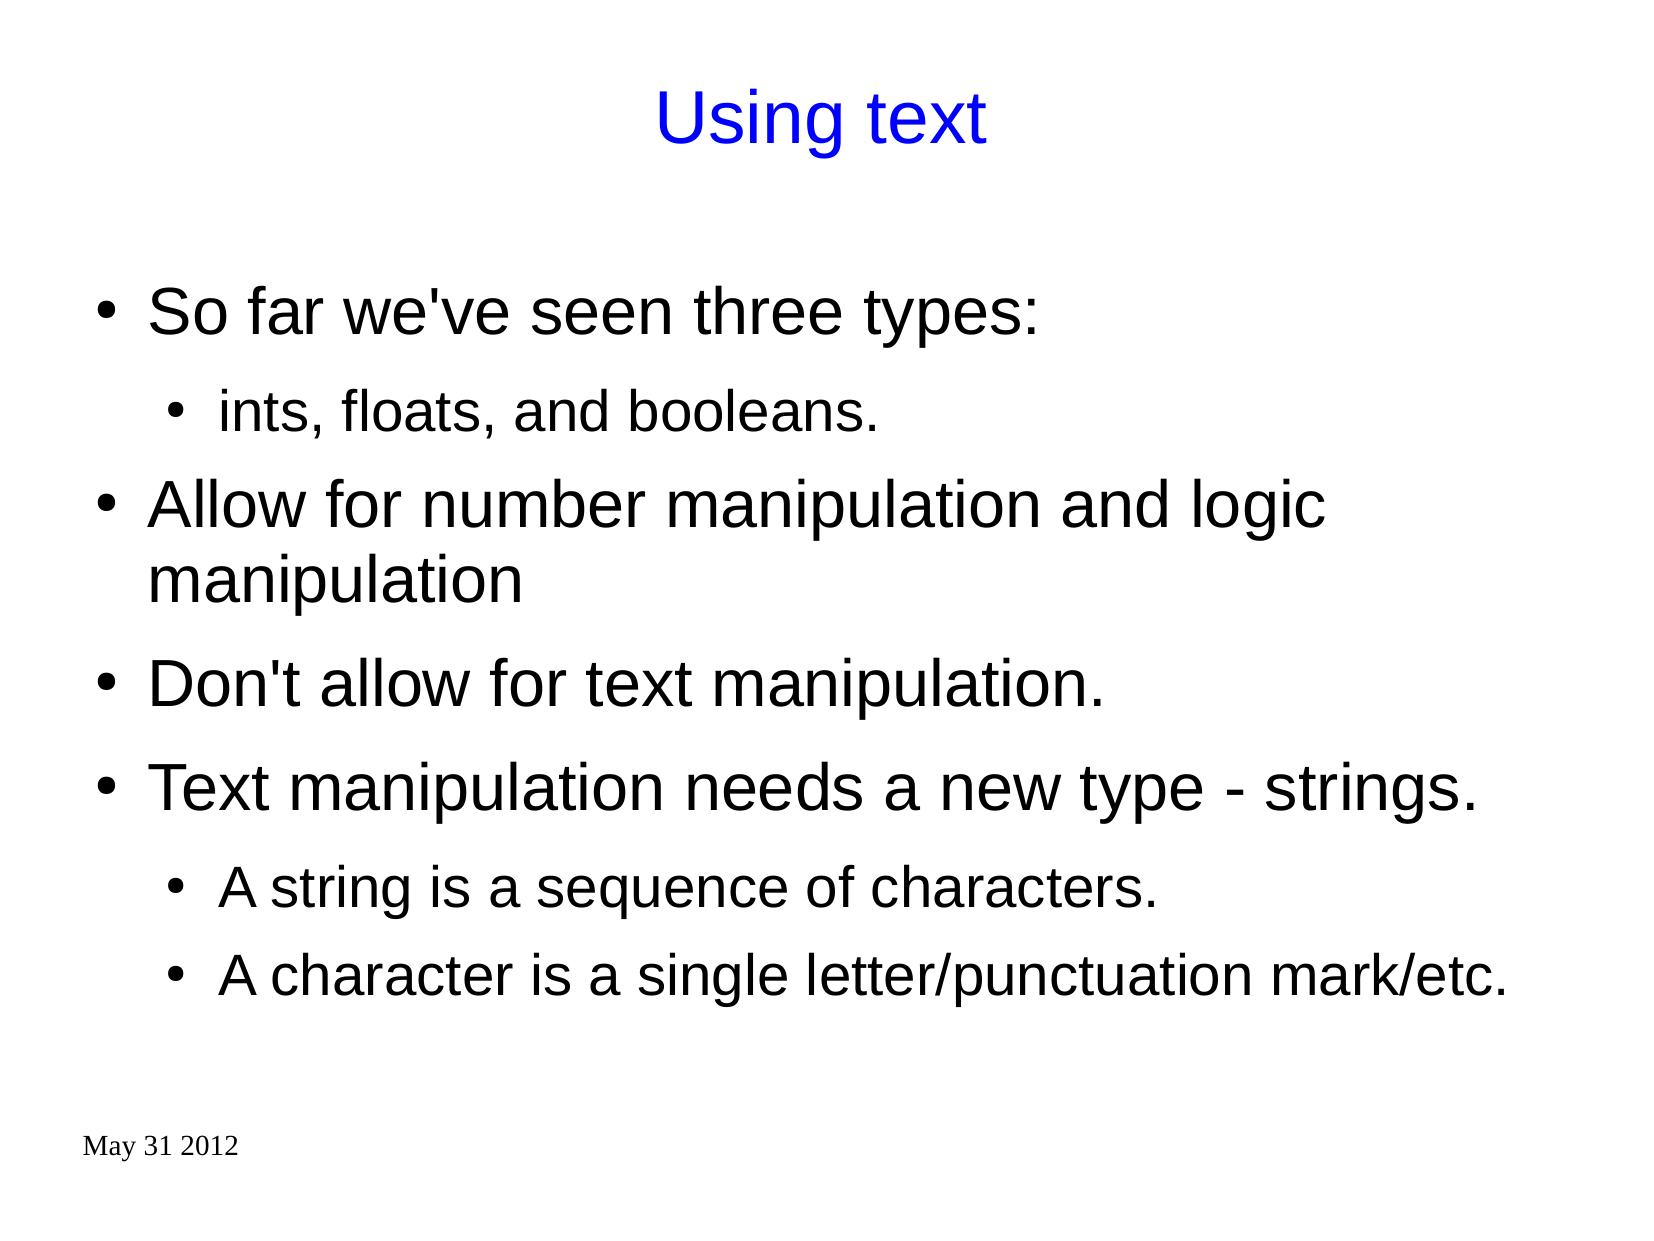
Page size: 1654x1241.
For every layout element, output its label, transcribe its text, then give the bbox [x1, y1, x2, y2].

title Using text [76, 58, 1565, 178]
list So far we've seen three types: ints, floats, and booleans. Allow for number manipulation and logic manipulation Don't allow for text manipulation. Text manipulation needs a new type - strings. A string is a sequence of characters. A character is a single letter/punctuation mark/etc. [76, 274, 1565, 1093]
